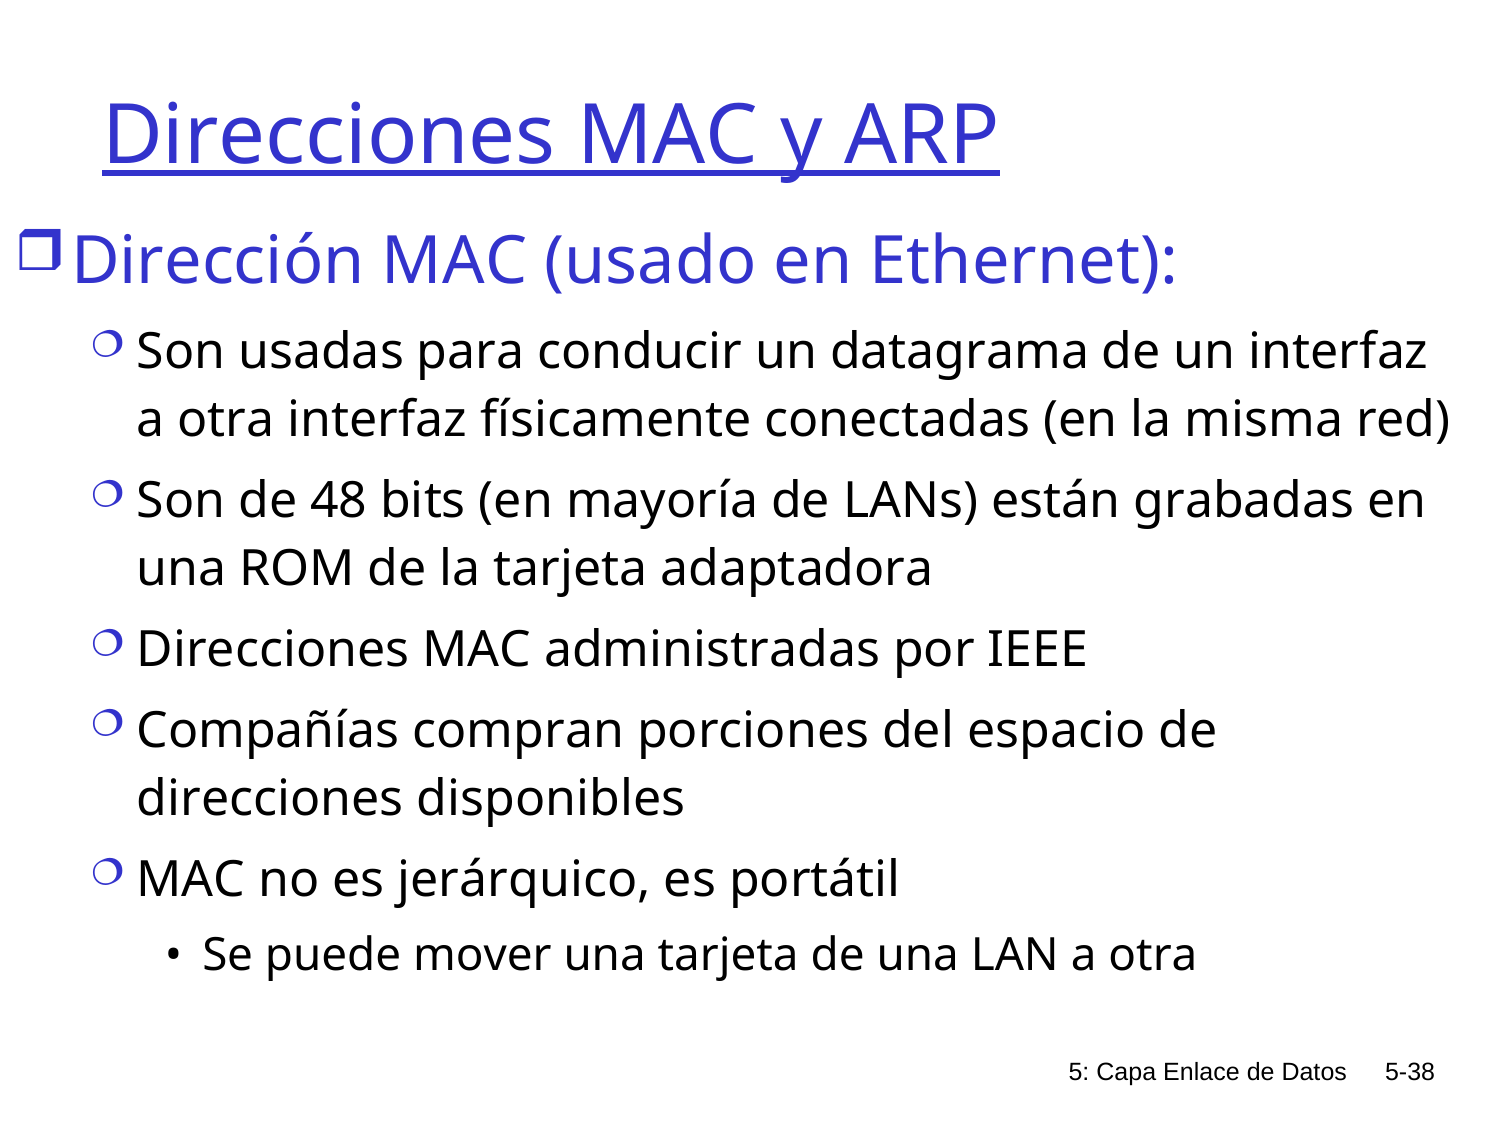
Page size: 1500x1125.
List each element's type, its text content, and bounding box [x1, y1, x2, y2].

title Direcciones MAC y ARP [87, 37, 1363, 204]
list Dirección MAC (usado en Ethernet): Son usadas para conducir un datagrama de un interfaz a otra interfaz físicamente conectadas (en la misma red) Son de 48 bits (en mayoría de LANs) están grabadas en una ROM de la tarjeta adaptadora Direcciones MAC administradas por IEEE Compañías compran porciones del espacio de direcciones disponibles MAC no es jerárquico, es portátil Se puede mover una tarjeta de una LAN a otra [0, 204, 1477, 1125]
